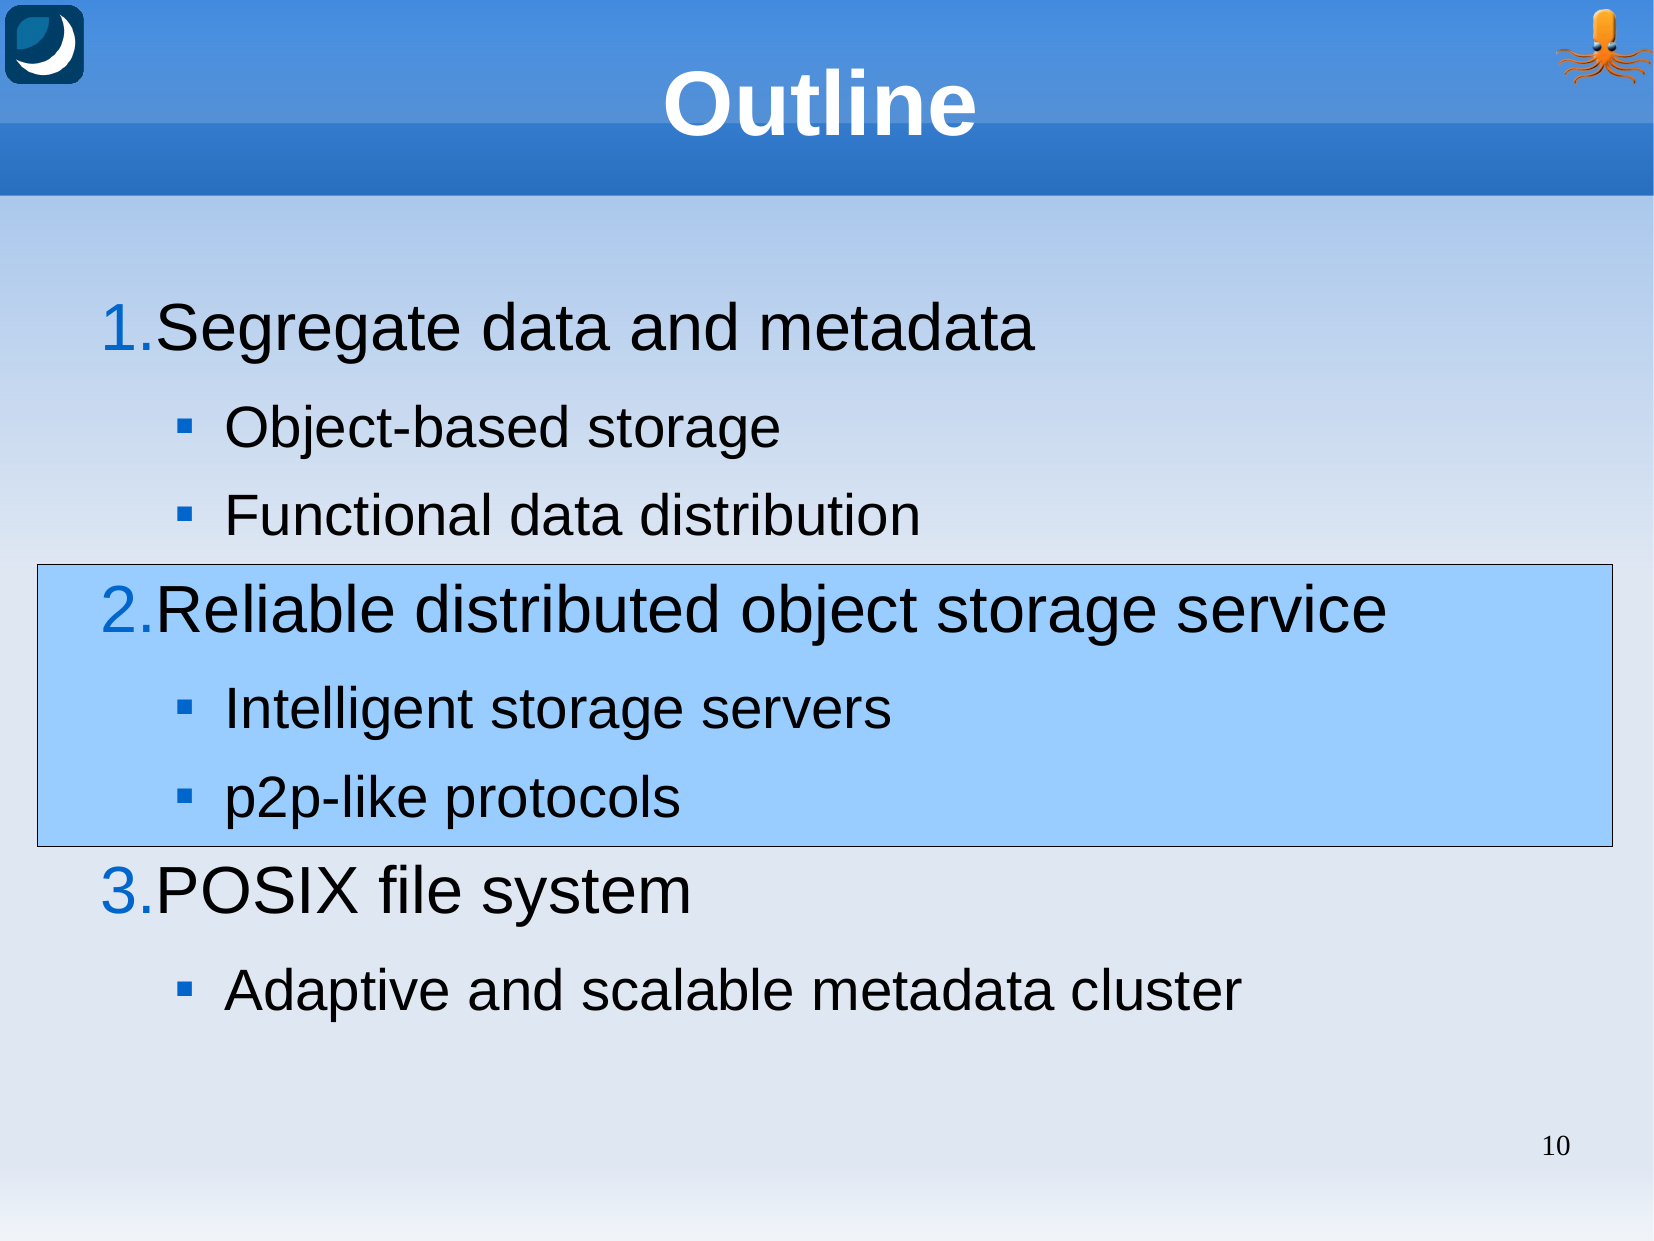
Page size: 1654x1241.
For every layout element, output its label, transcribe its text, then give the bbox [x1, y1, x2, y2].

picture [0, 0, 1654, 1241]
list Segregate data and metadata Object-based storage Functional data distribution Reliable distributed object storage service Intelligent storage servers p2p-like protocols POSIX file system Adaptive and scalable metadata cluster [82, 290, 1571, 1094]
title Outline [76, 0, 1565, 208]
text_box [37, 564, 82, 847]
text_box [1571, 564, 1613, 847]
